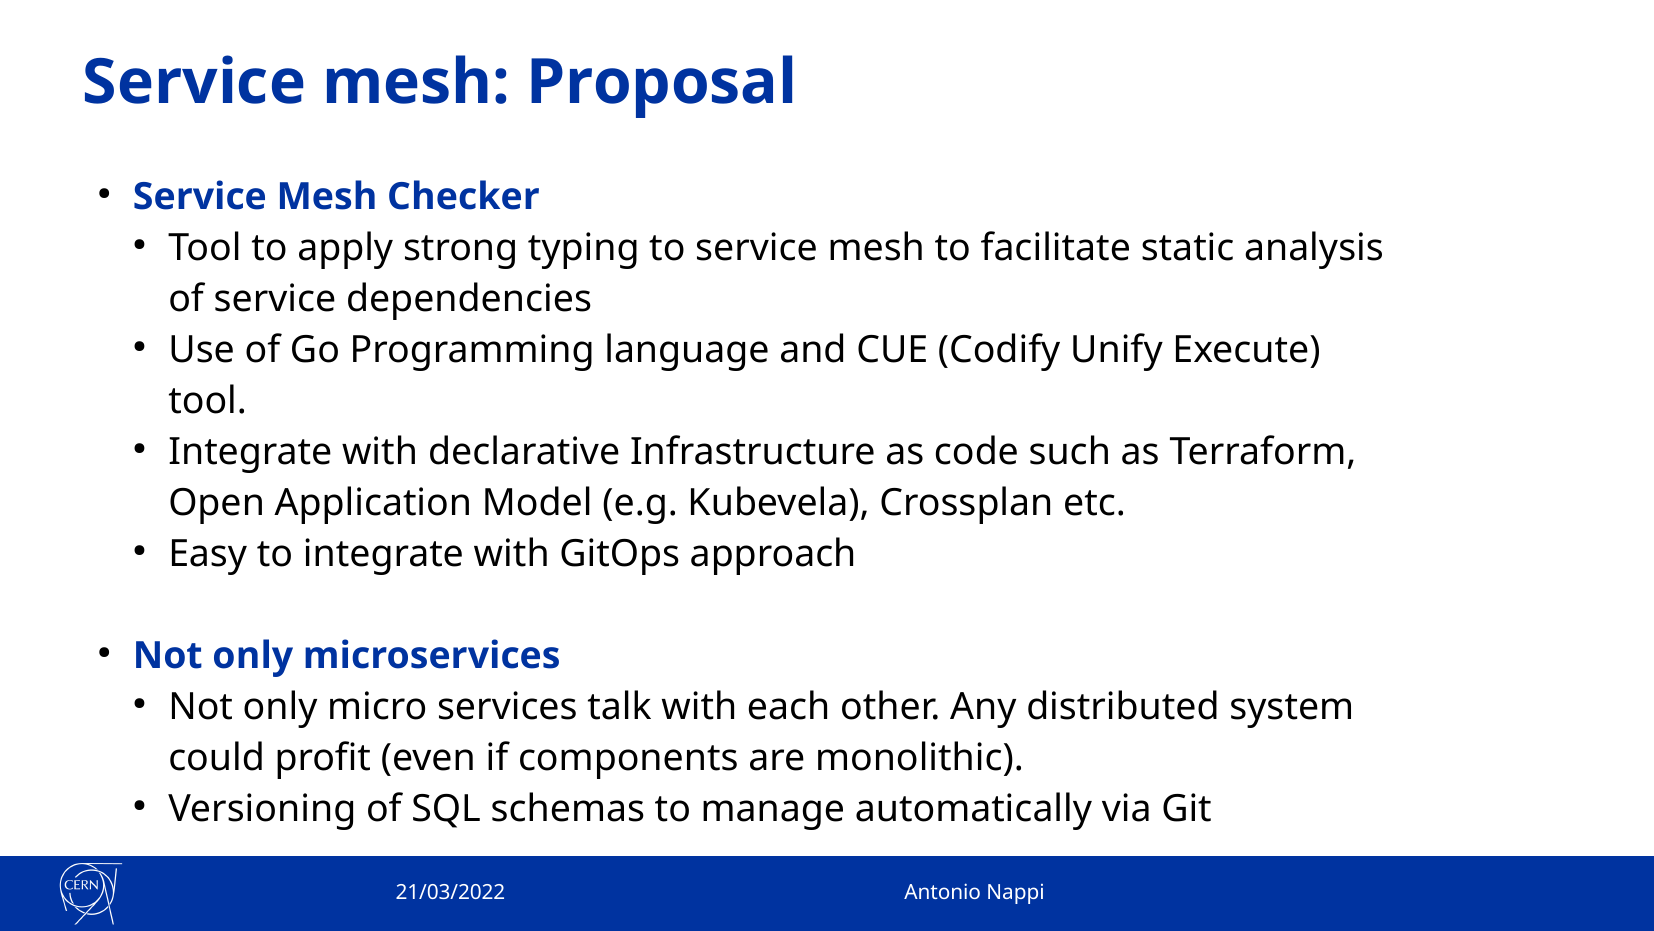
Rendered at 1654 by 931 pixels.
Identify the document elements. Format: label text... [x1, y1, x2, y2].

title Service mesh: Proposal [82, 37, 1571, 193]
picture [56, 859, 127, 928]
text_box Service Mesh Checker Tool to apply strong typing to service mesh to facilitate static analysis of service dependencies Use of Go Programming language and CUE (Codify Unify Execute) tool. Integrate with declarative Infrastructure as code such as Terraform, Open Application Model (e.g. Kubevela), Crossplan etc. Easy to integrate with GitOps approach Not only microservices Not only micro services talk with each other. Any distributed system could profit (even if components are monolithic). Versioning of SQL schemas to manage automatically via Git [82, 161, 1418, 839]
